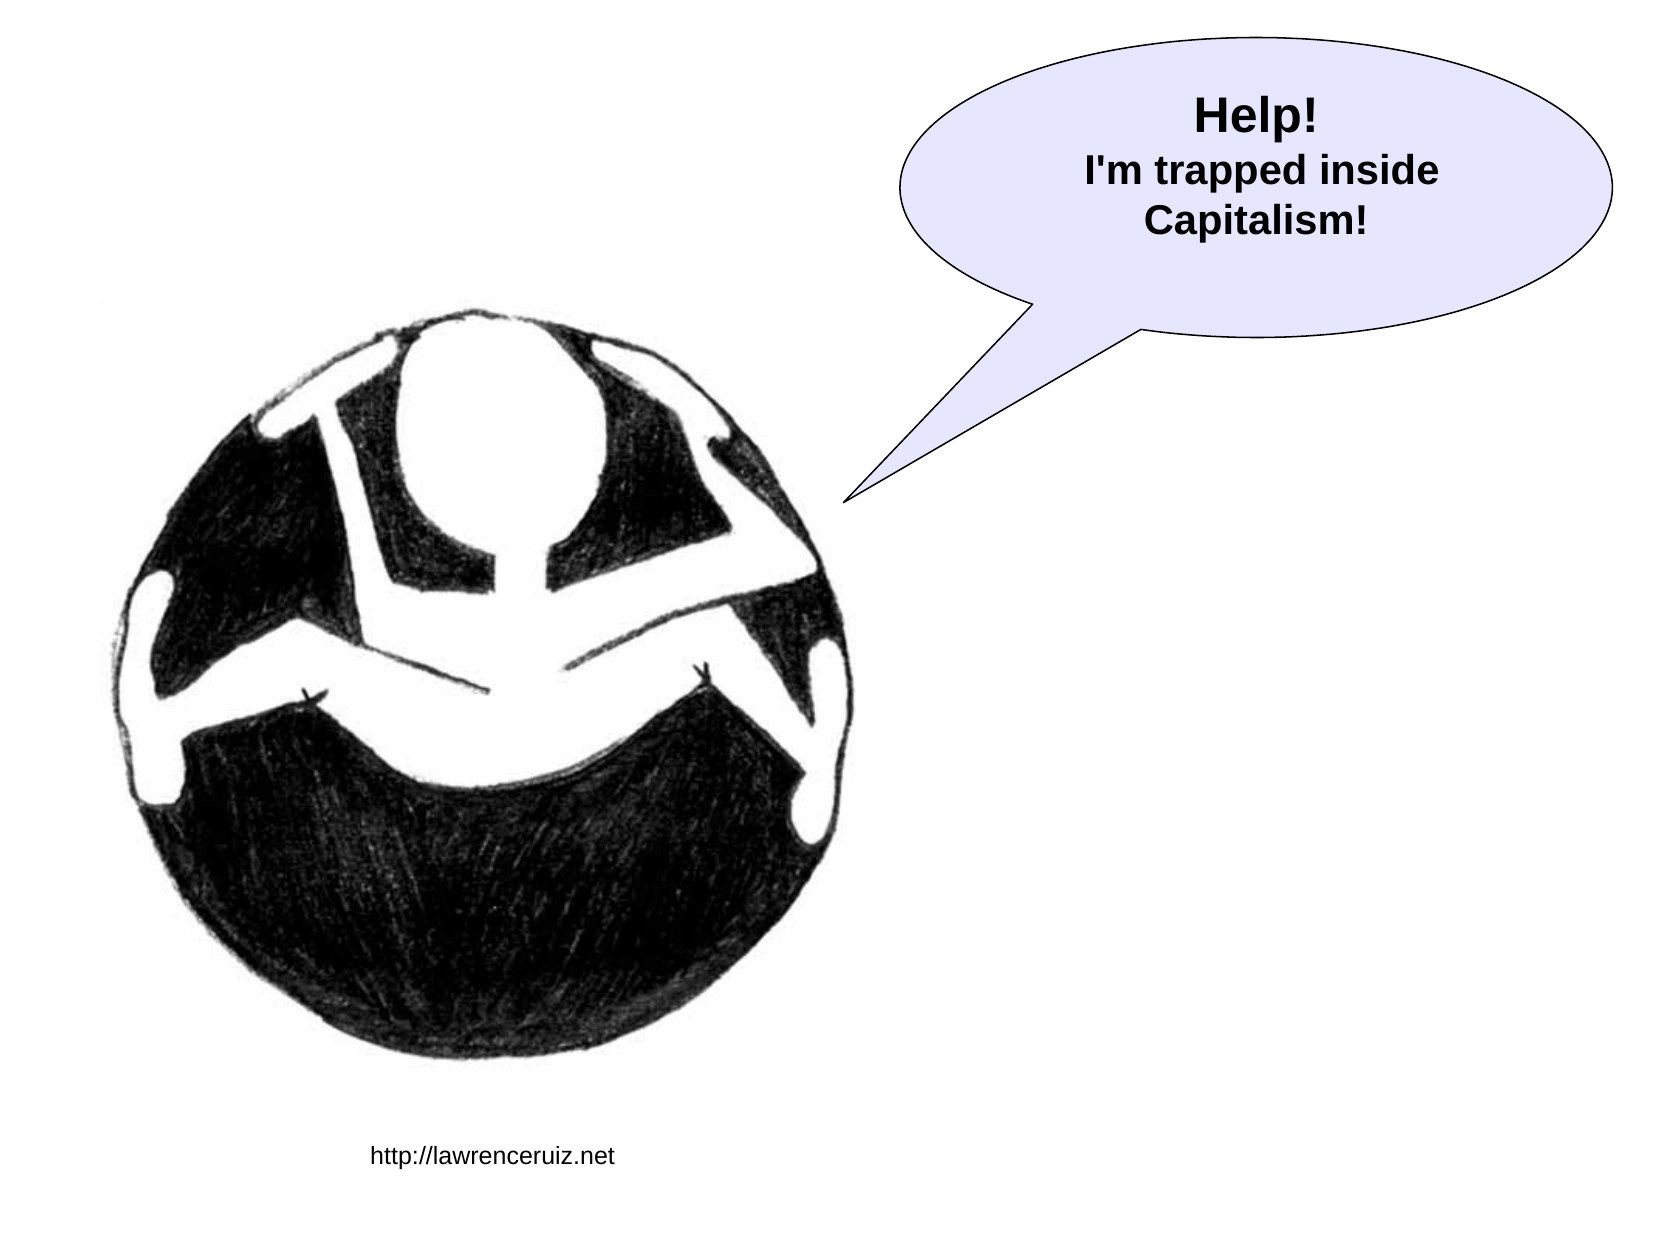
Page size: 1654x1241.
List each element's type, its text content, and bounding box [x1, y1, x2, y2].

text_box http://lawrenceruiz.net [355, 1135, 631, 1179]
picture [100, 299, 863, 1074]
text_box Help! I'm trapped inside Capitalism! [843, 37, 1613, 503]
